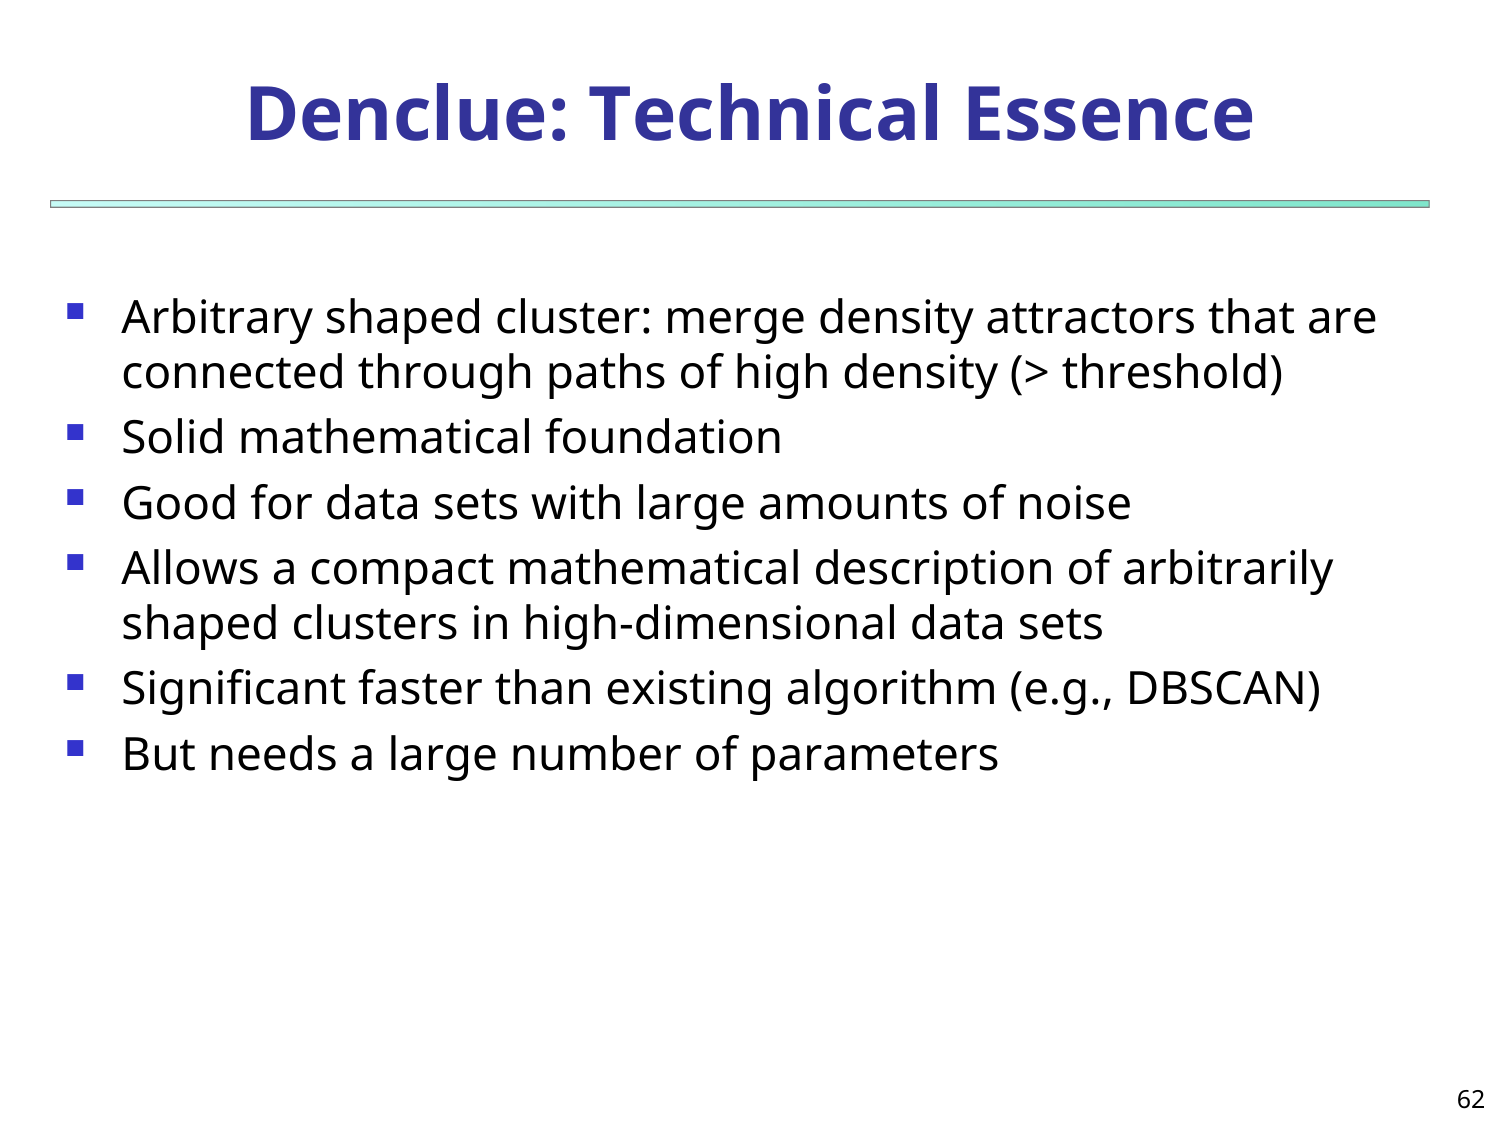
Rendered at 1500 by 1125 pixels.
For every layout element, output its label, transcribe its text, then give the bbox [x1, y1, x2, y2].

text_box <number> [1187, 1062, 1500, 1125]
list Arbitrary shaped cluster: merge density attractors that are connected through paths of high density (> threshold) Solid mathematical foundation Good for data sets with large amounts of noise Allows a compact mathematical description of arbitrarily shaped clusters in high-dimensional data sets Significant faster than existing algorithm (e.g., DBSCAN) But needs a large number of parameters [50, 224, 1450, 1075]
title Denclue: Technical Essence [0, 57, 1500, 163]
